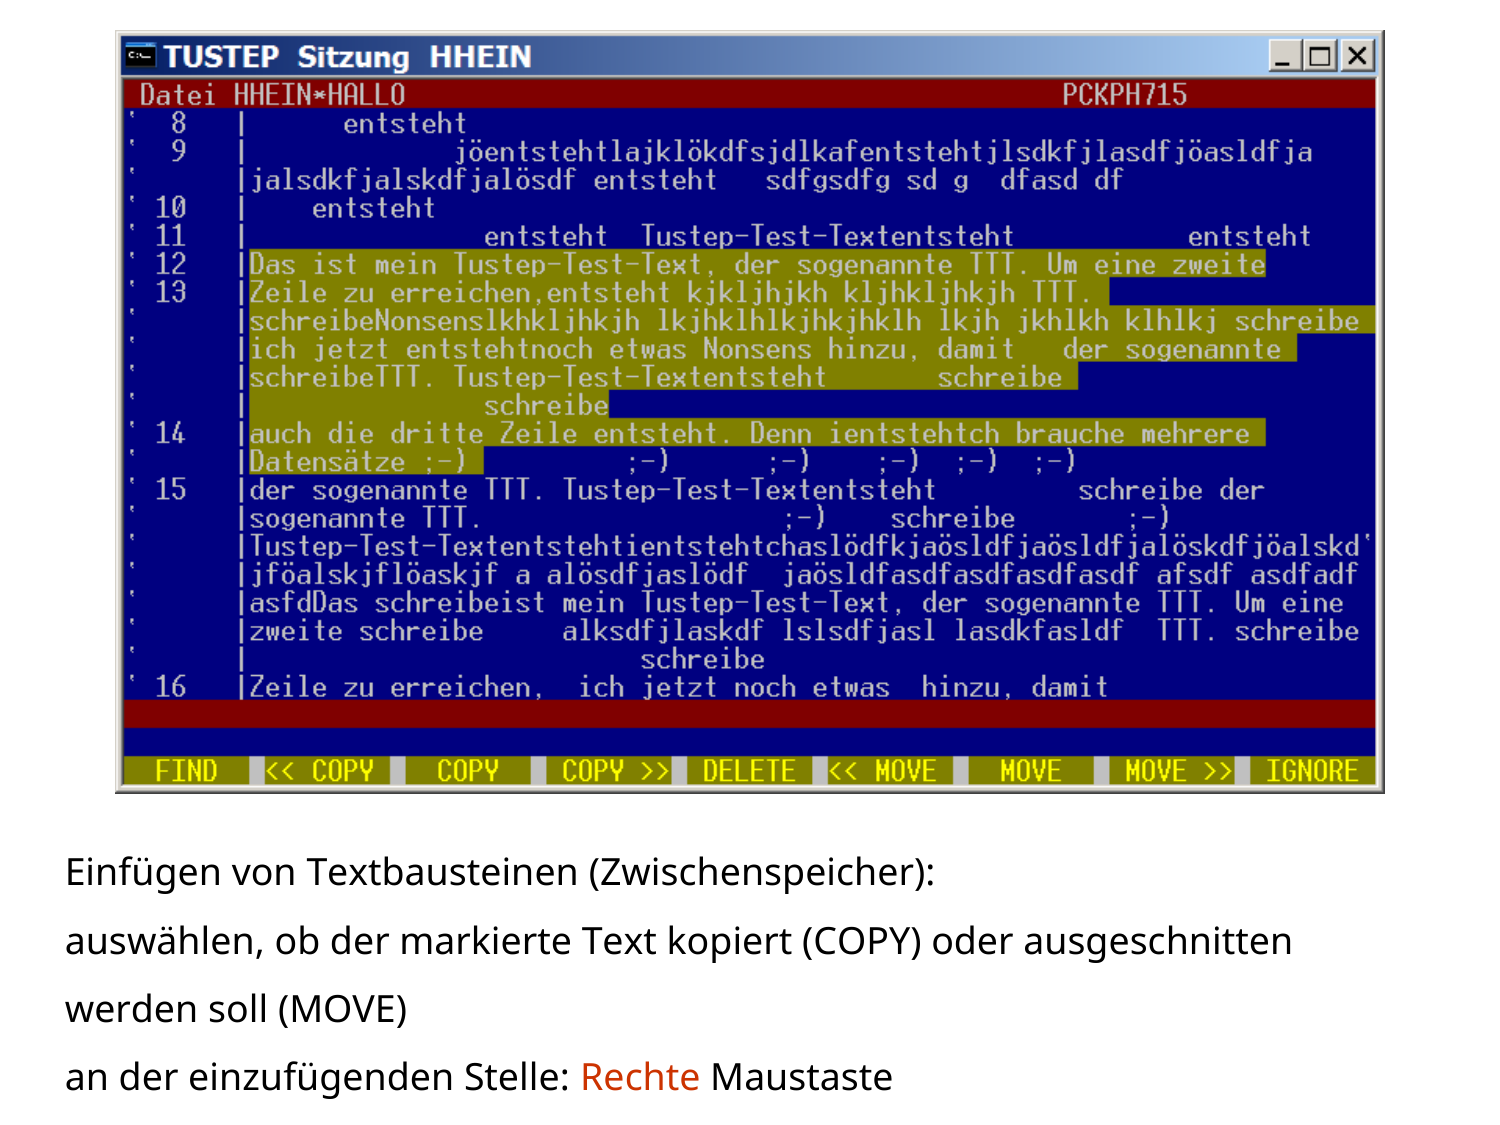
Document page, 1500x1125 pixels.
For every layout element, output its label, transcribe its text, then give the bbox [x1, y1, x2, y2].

text_box Einfügen von Textbausteinen (Zwischenspeicher): auswählen, ob der markierte Text kopiert (COPY) oder ausgeschnitten werden soll (MOVE) an der einzufügenden Stelle: Rechte Maustaste [49, 840, 1320, 1107]
picture [115, 30, 1385, 794]
